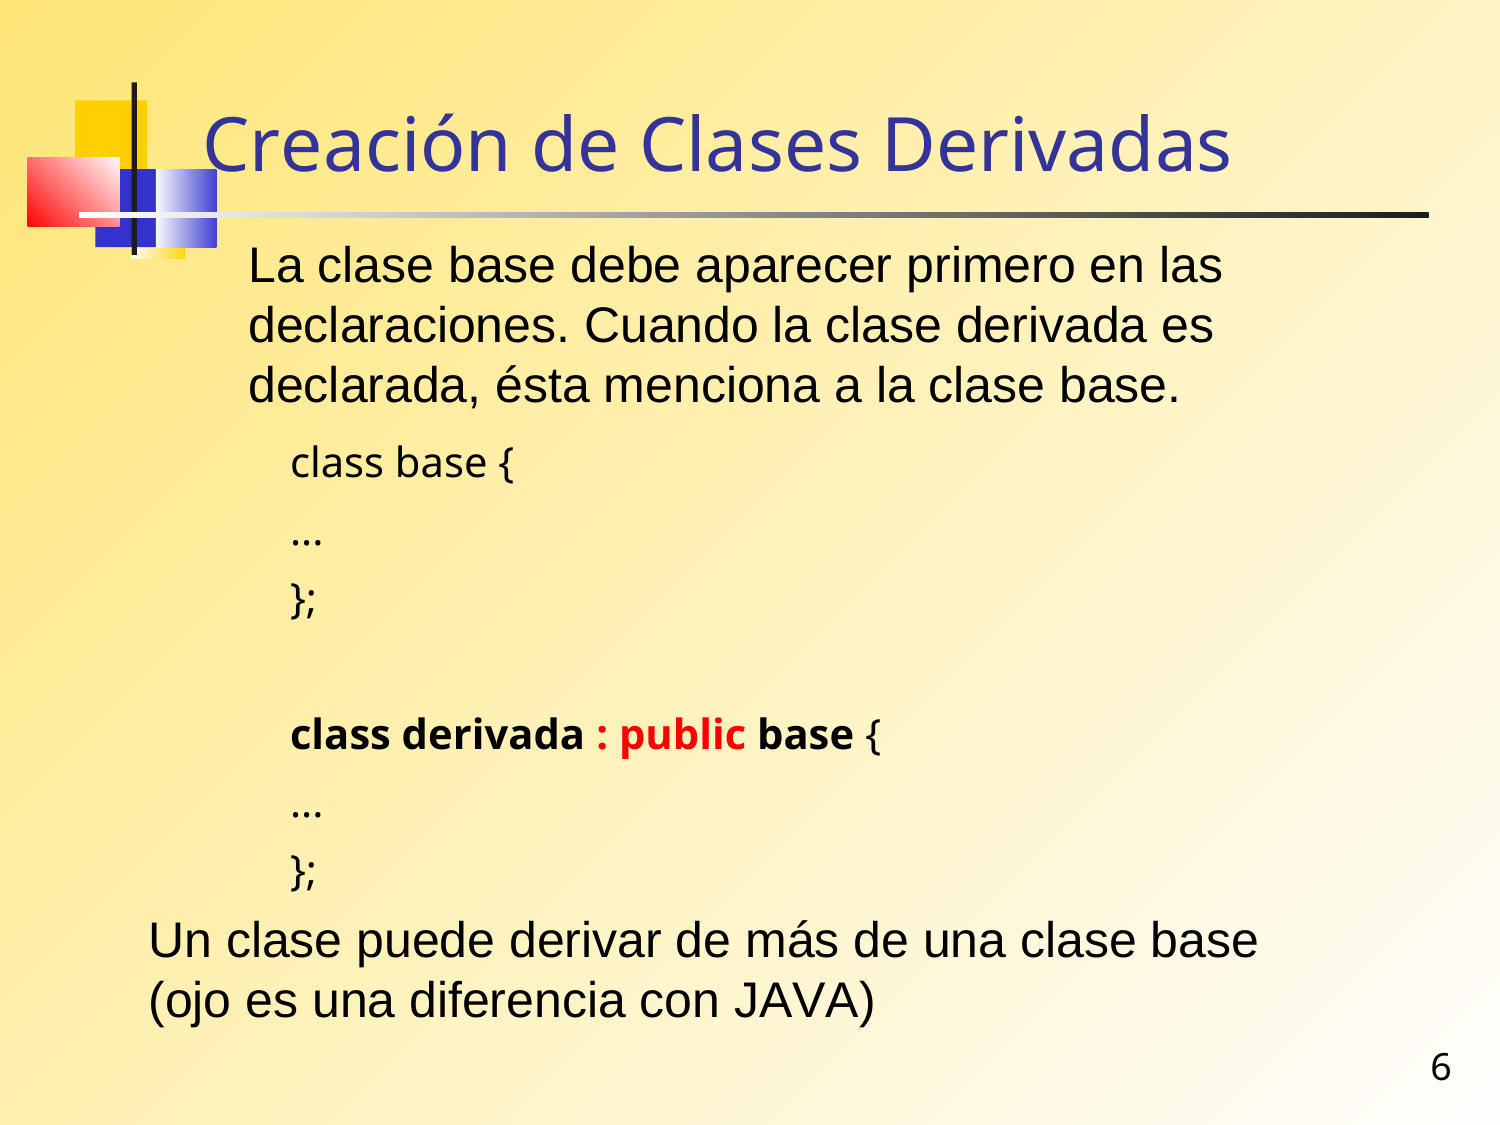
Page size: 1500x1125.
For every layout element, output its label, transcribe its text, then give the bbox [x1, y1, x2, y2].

title Creación de Clases Derivadas [187, 37, 1466, 201]
text_box La clase base debe aparecer primero en las declaraciones. Cuando la clase derivada es declarada, ésta menciona a la clase base. [224, 224, 1463, 421]
text_box Un clase puede derivar de más de una clase base (ojo es una diferencia con JAVA) [124, 899, 1363, 1036]
list class base { ... }; class derivada : public base { ... }; [275, 425, 1463, 1001]
